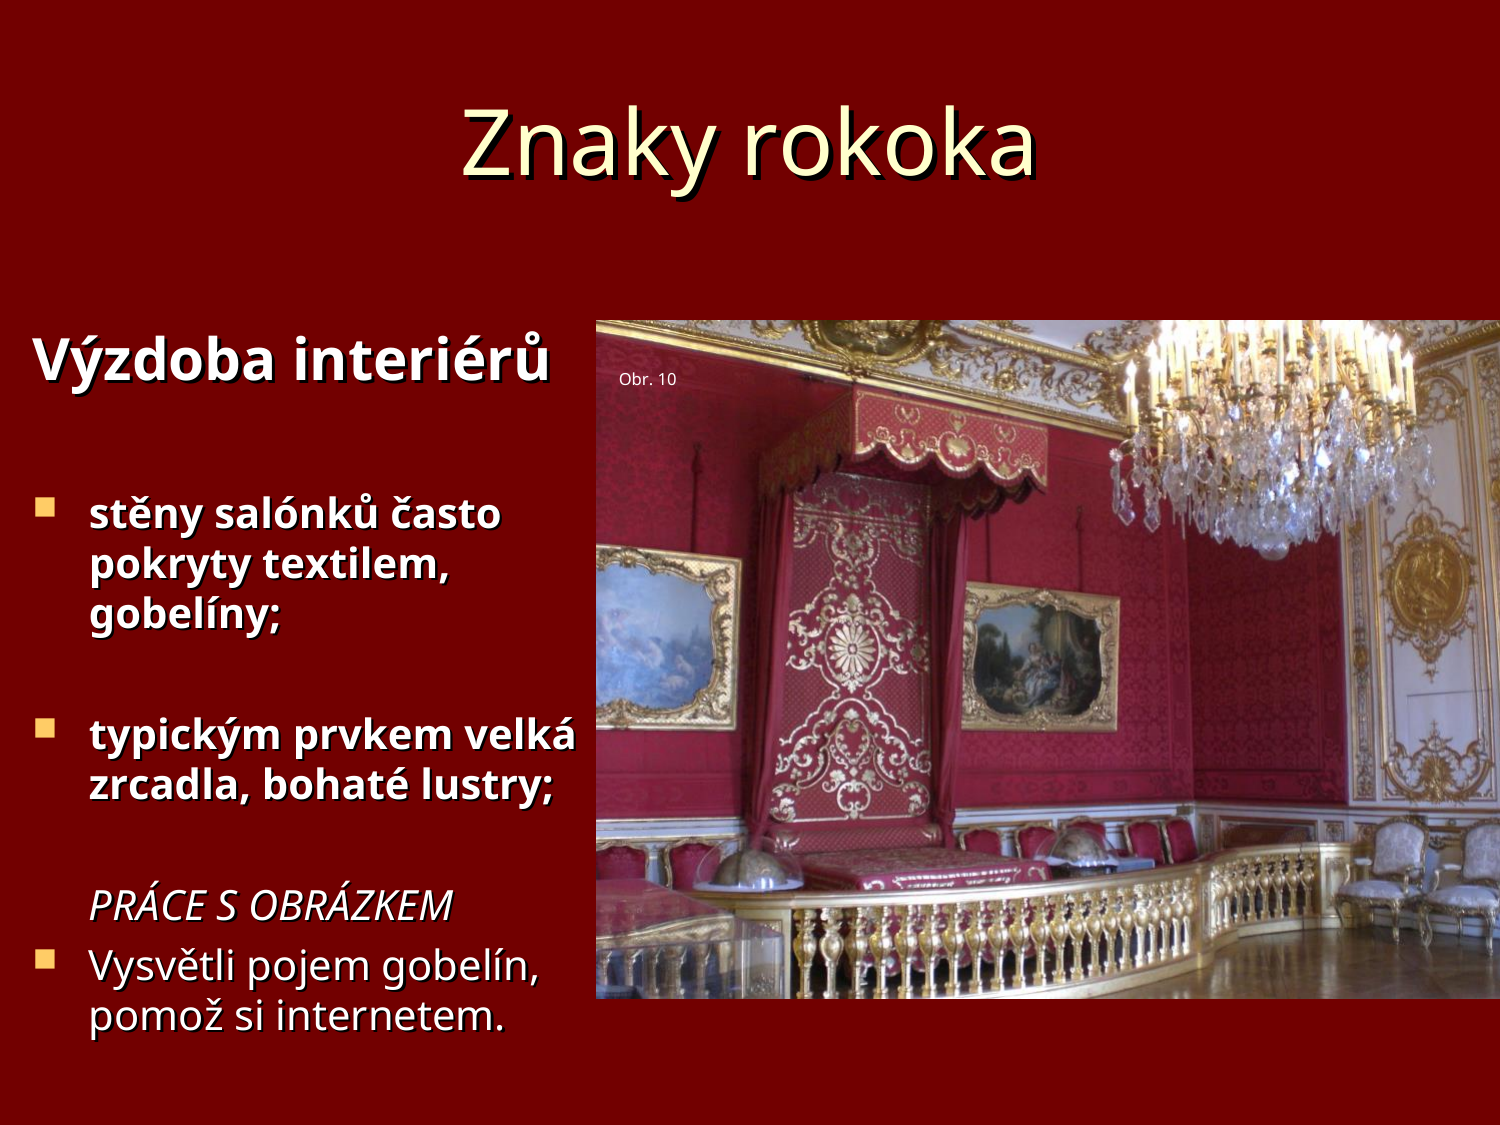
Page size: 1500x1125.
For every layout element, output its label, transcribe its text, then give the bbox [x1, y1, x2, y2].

list Výzdoba interiérů stěny salónků často pokryty textilem, gobelíny; typickým prvkem velká zrcadla, bohaté lustry; PRÁCE S OBRÁZKEM Vysvětli pojem gobelín, pomož si internetem. [17, 314, 597, 1071]
text_box Obr. 10 [604, 361, 692, 397]
title Znaky rokoka [75, 45, 1426, 233]
text_box [596, 320, 1500, 999]
